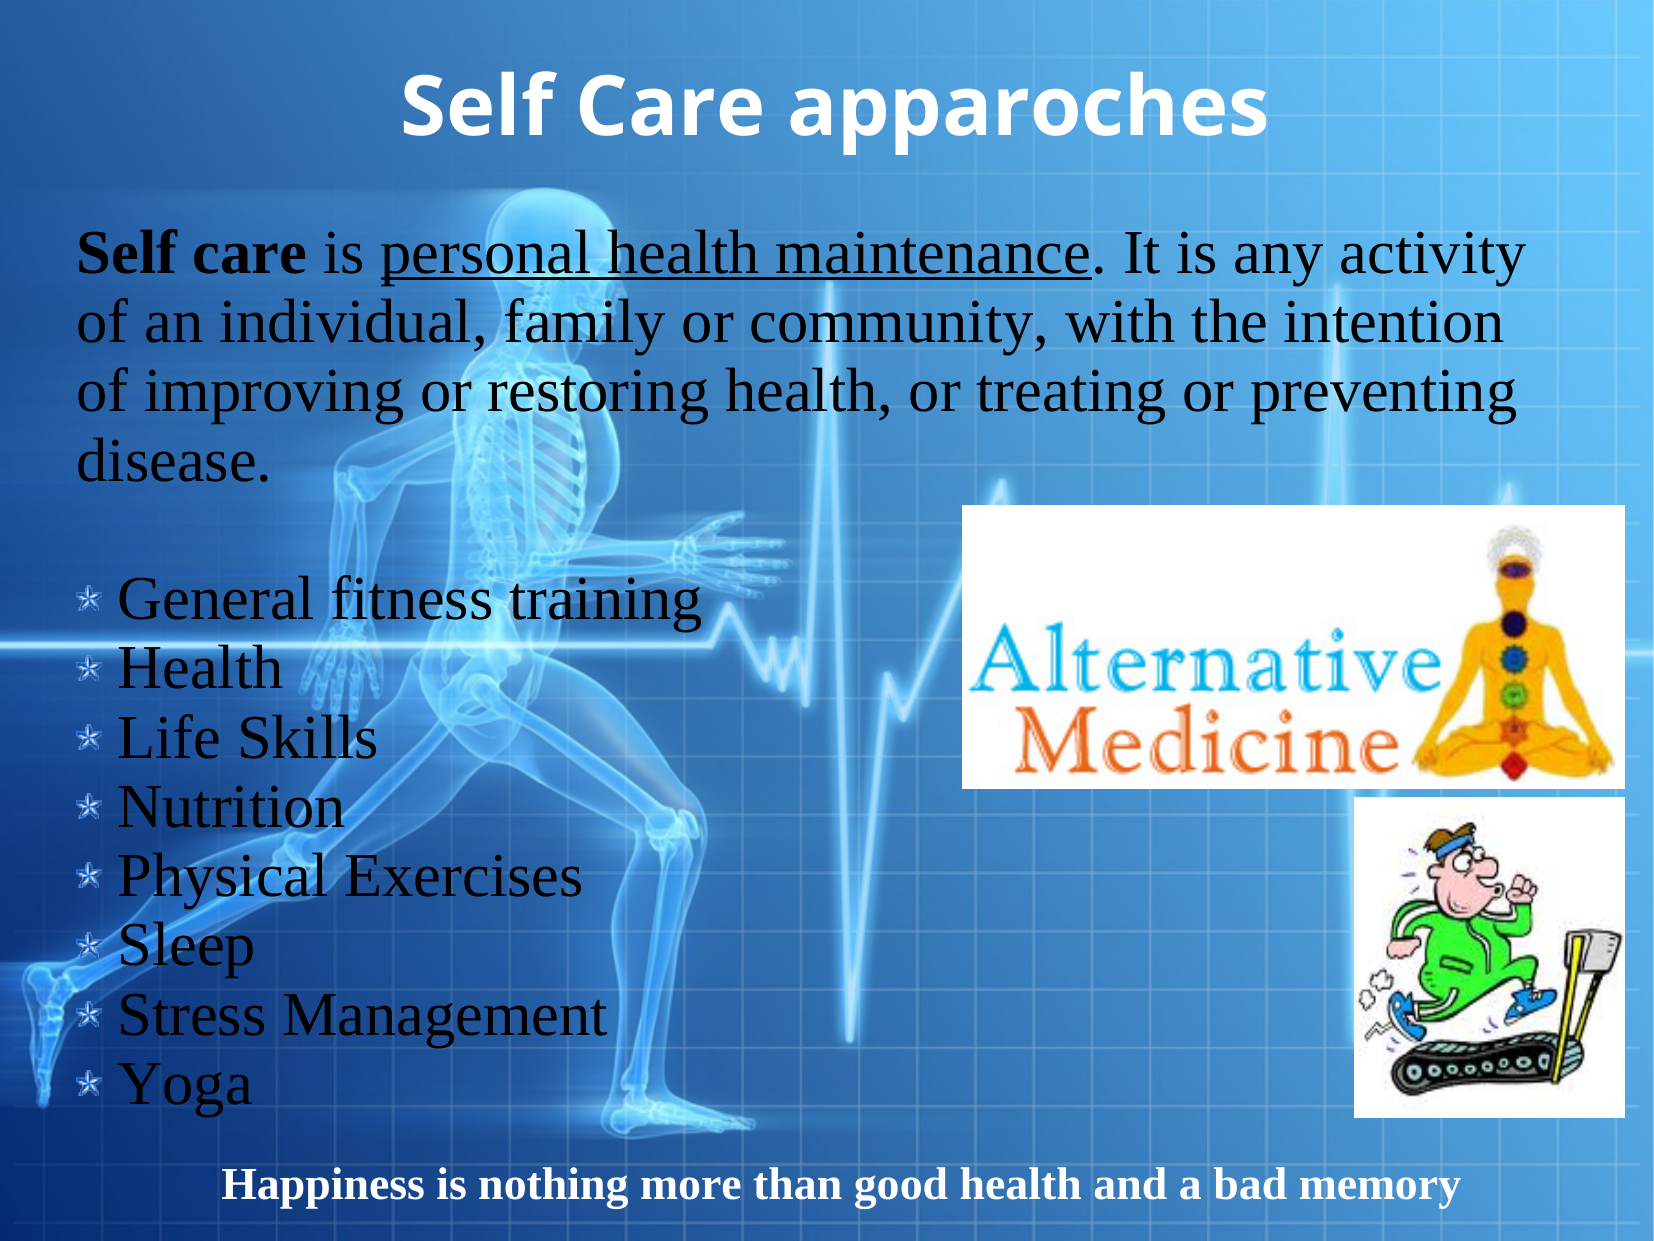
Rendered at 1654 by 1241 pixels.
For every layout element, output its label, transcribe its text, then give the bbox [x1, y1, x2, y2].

text_box Happiness is nothing more than good health and a bad memory [206, 1151, 1625, 1218]
text_box Self care is personal health maintenance. It is any activity of an individual, family or community, with the intention of improving or restoring health, or treating or preventing disease. General fitness training Health Life Skills Nutrition Physical Exercises Sleep Stress Management Yoga [76, 148, 1565, 1118]
picture [0, 0, 1654, 1241]
title Self Care apparoches [76, 0, 1565, 148]
